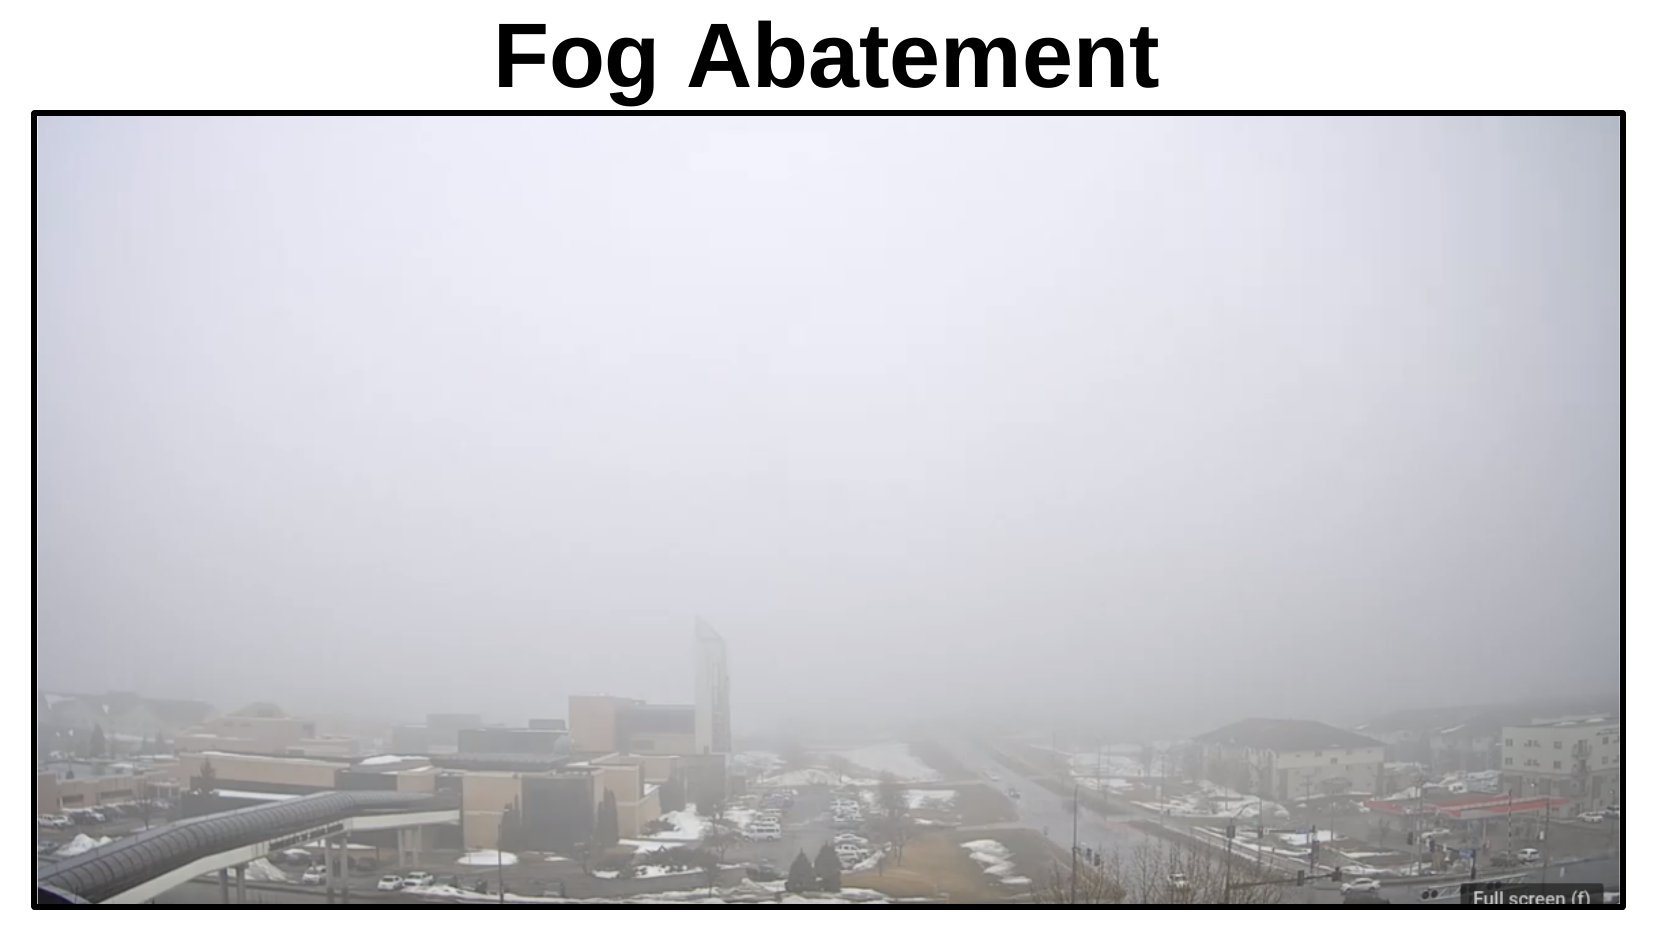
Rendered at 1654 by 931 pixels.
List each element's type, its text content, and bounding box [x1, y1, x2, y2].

title Fog Abatement [0, 2, 1654, 113]
picture [37, 116, 1620, 904]
